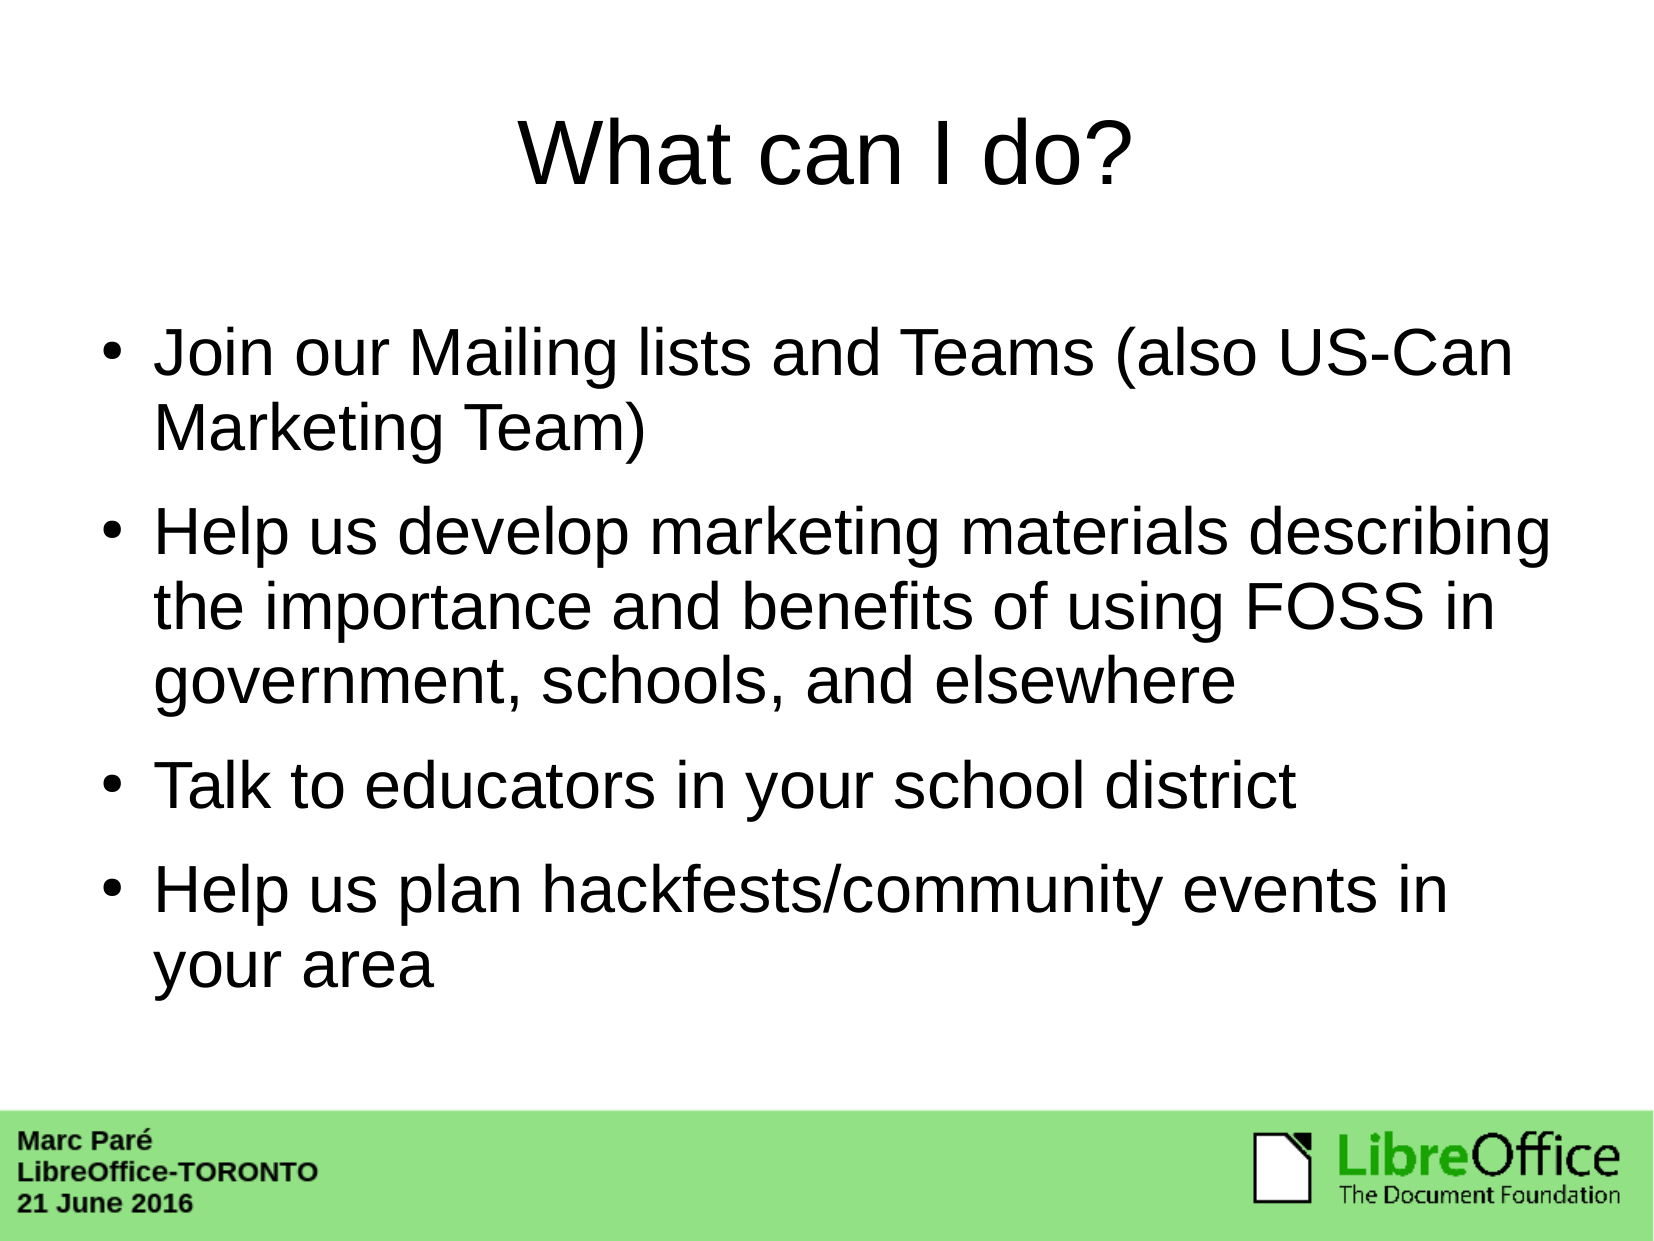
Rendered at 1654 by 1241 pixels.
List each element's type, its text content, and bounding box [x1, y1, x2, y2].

title What can I do? [82, 49, 1571, 257]
list Join our Mailing lists and Teams (also US-Can Marketing Team) Help us develop marketing materials describing the importance and benefits of using FOSS in government, schools, and elsewhere Talk to educators in your school district Help us plan hackfests/community events in your area [82, 315, 1571, 1010]
picture [0, 0, 1654, 1241]
